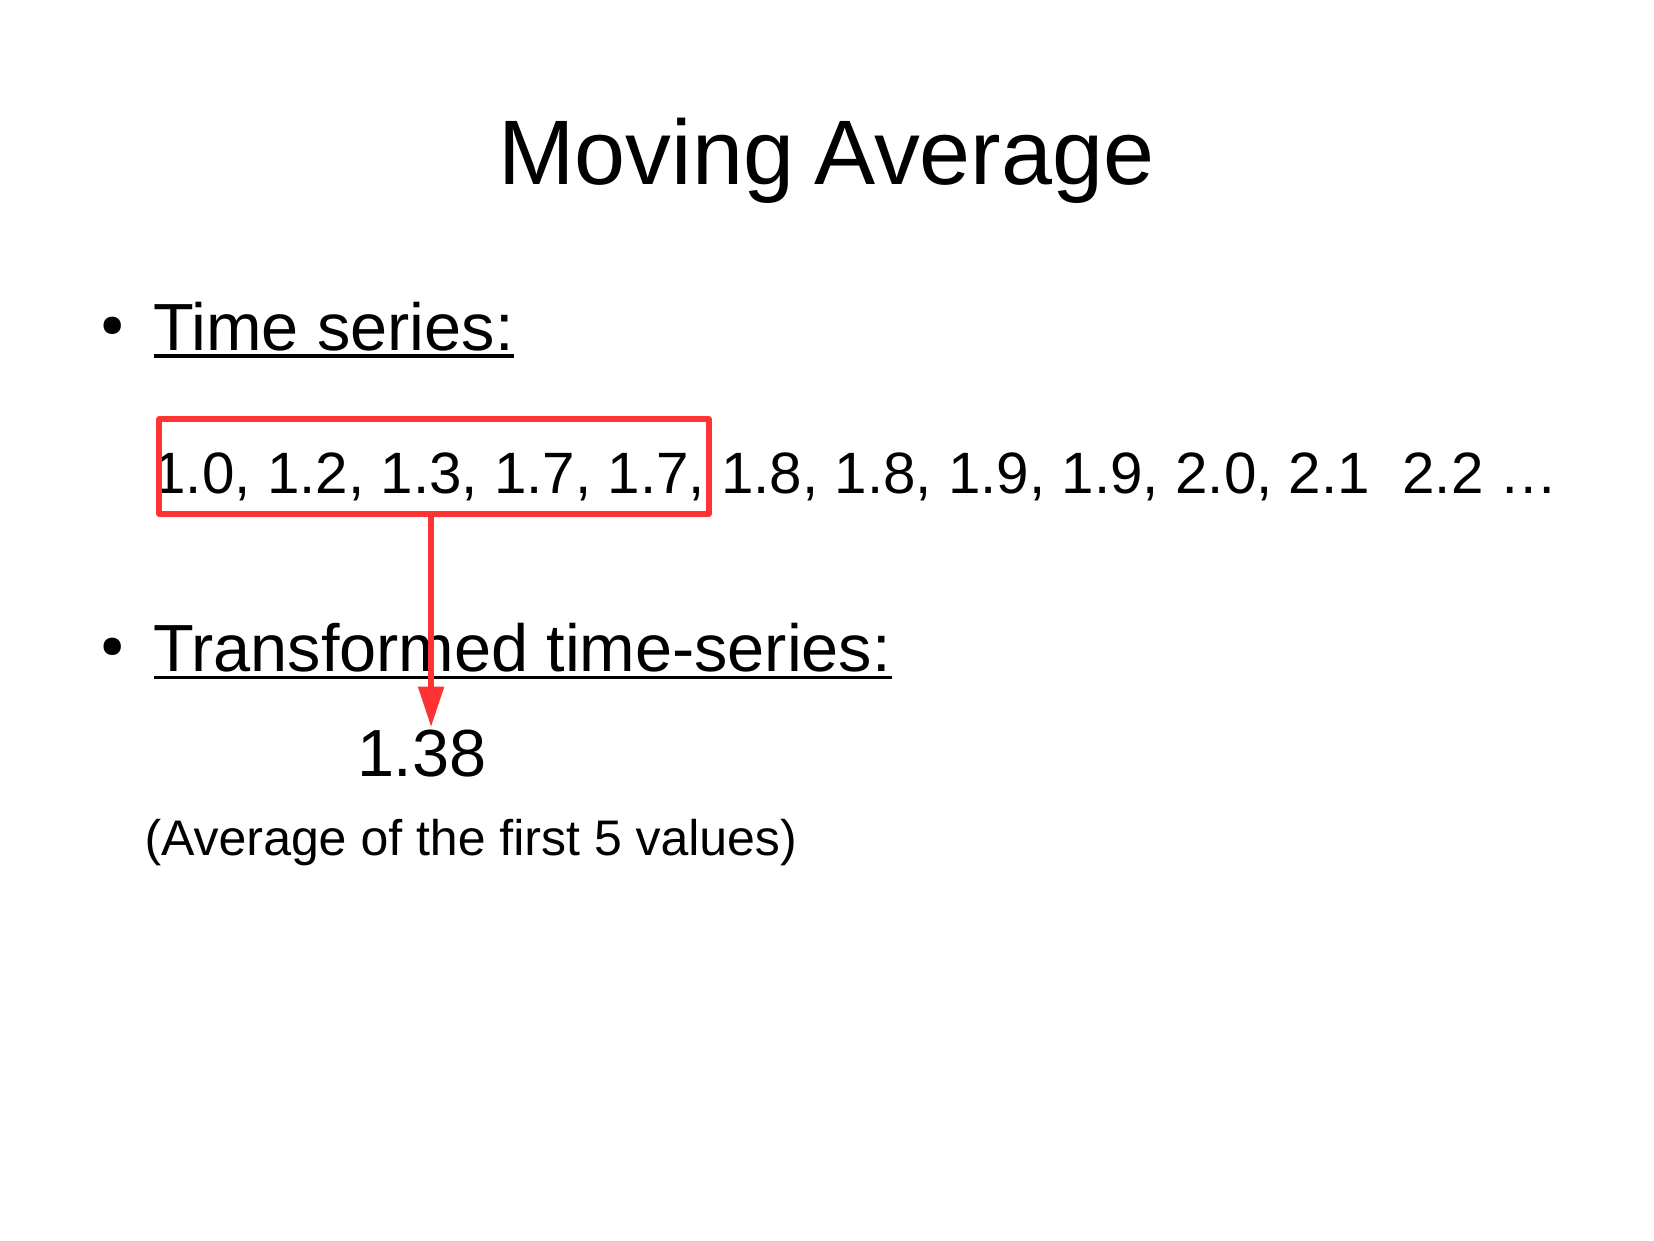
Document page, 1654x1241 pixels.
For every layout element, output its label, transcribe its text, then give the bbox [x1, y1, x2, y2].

list Time series: 1.0, 1.2, 1.3, 1.7, 1.7, 1.8, 1.8, 1.9, 1.9, 2.0, 2.1 2.2 … Transformed time-series: 1.38 [82, 290, 1571, 1109]
text_box (Average of the first 5 values) [129, 803, 875, 874]
title Moving Average [82, 49, 1571, 257]
